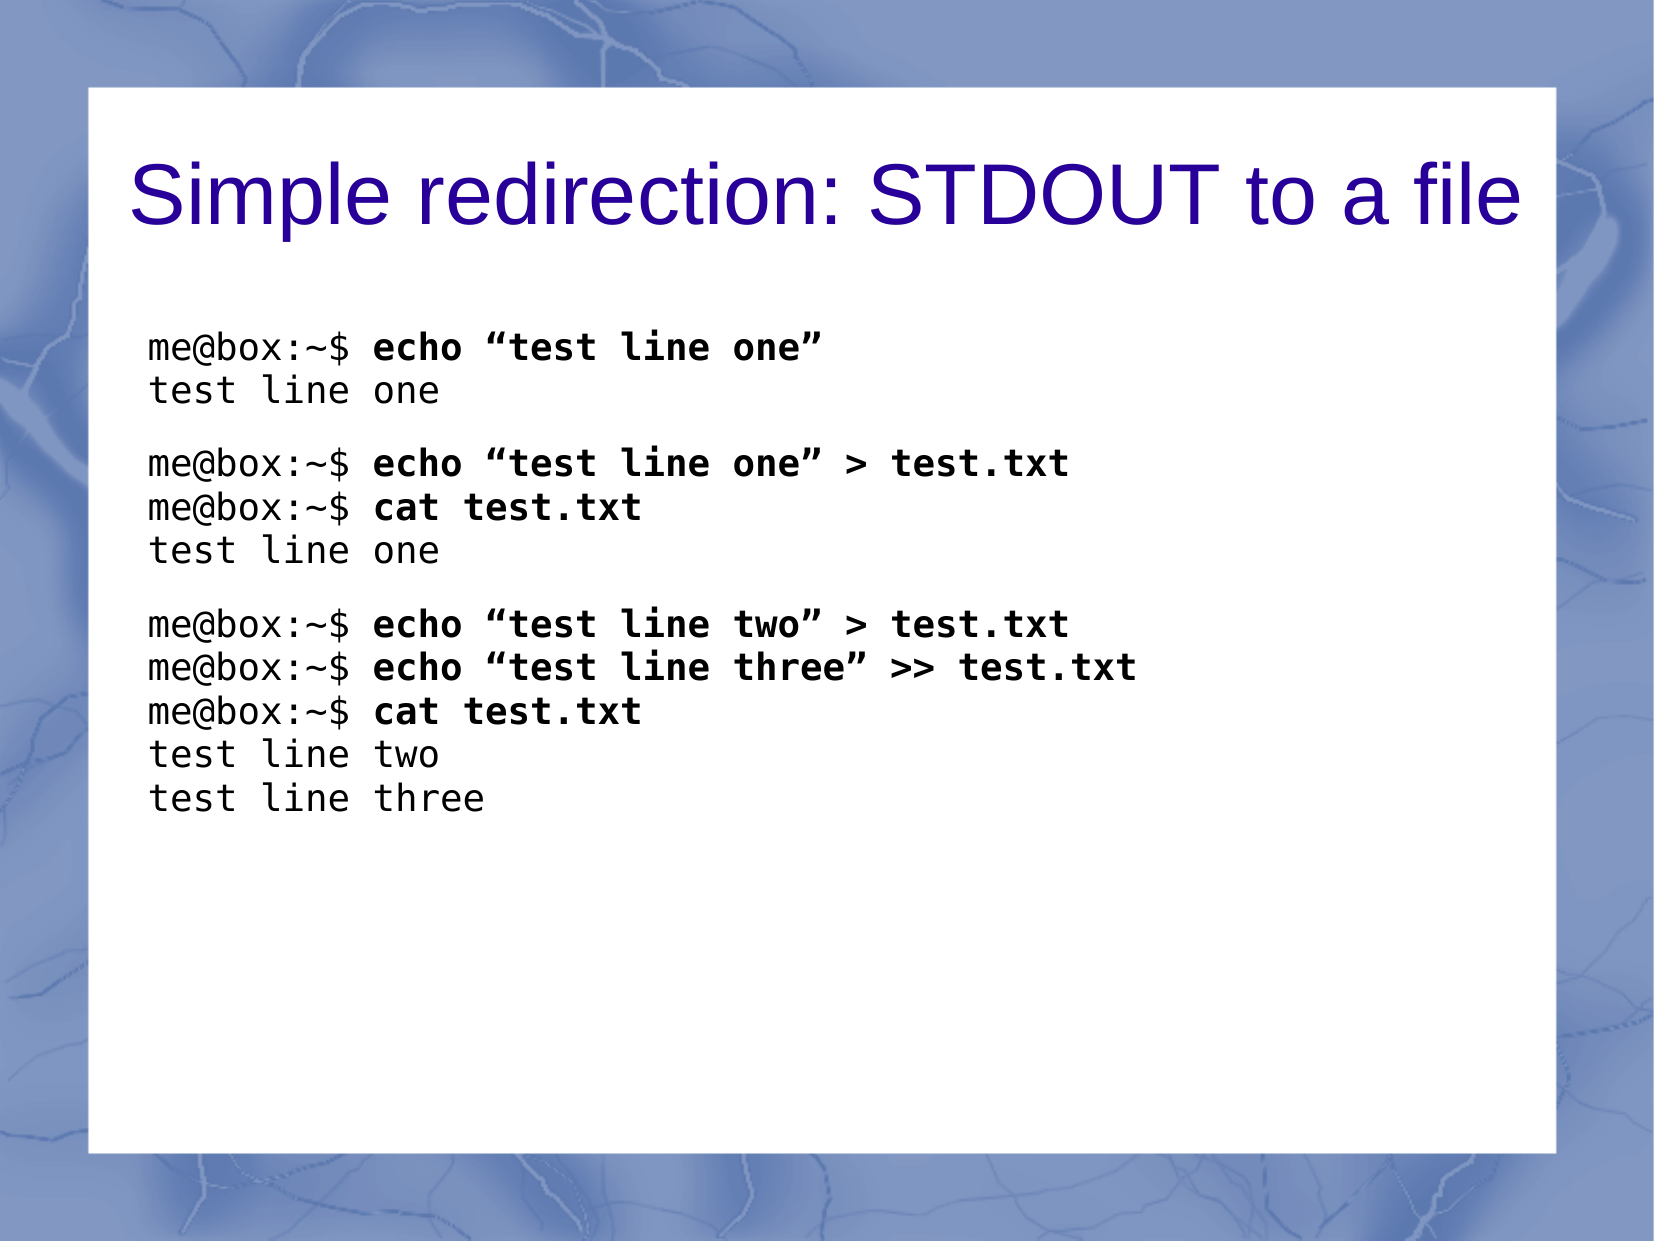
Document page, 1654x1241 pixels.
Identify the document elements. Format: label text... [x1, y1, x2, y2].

picture [0, 0, 1654, 1241]
list me@box:~$ echo “test line one” test line one me@box:~$ echo “test line one” > test.txt me@box:~$ cat test.txt test line one me@box:~$ echo “test line two” > test.txt me@box:~$ echo “test line three” >> test.txt me@box:~$ cat test.txt test line two test line three [147, 325, 1506, 1145]
title Simple redirection: STDOUT to a file [118, 90, 1536, 298]
